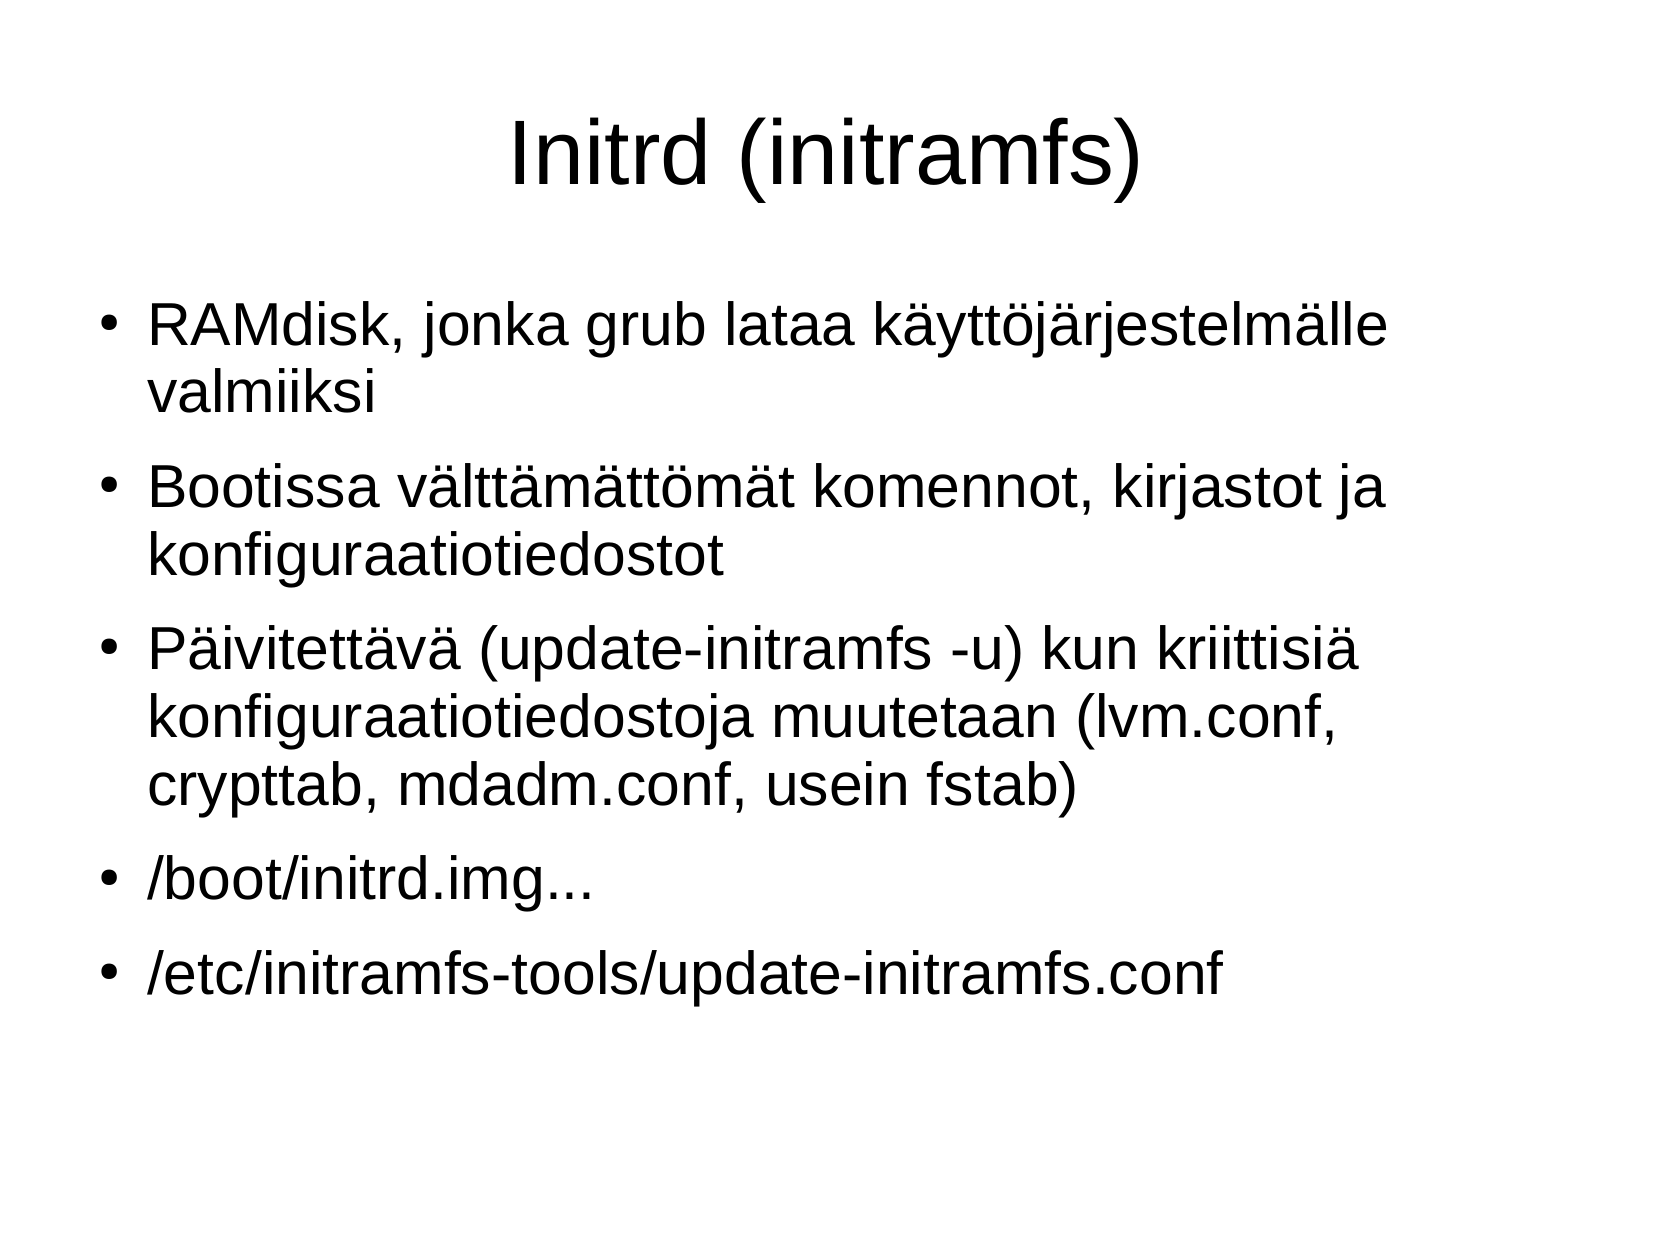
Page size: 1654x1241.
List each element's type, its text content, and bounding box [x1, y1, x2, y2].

list RAMdisk, jonka grub lataa käyttöjärjestelmälle valmiiksi Bootissa välttämättömät komennot, kirjastot ja konfiguraatiotiedostot Päivitettävä (update-initramfs -u) kun kriittisiä konfiguraatiotiedostoja muutetaan (lvm.conf, crypttab, mdadm.conf, usein fstab) /boot/initrd.img... /etc/initramfs-tools/update-initramfs.conf [82, 290, 1571, 1010]
title Initrd (initramfs) [82, 49, 1571, 257]
